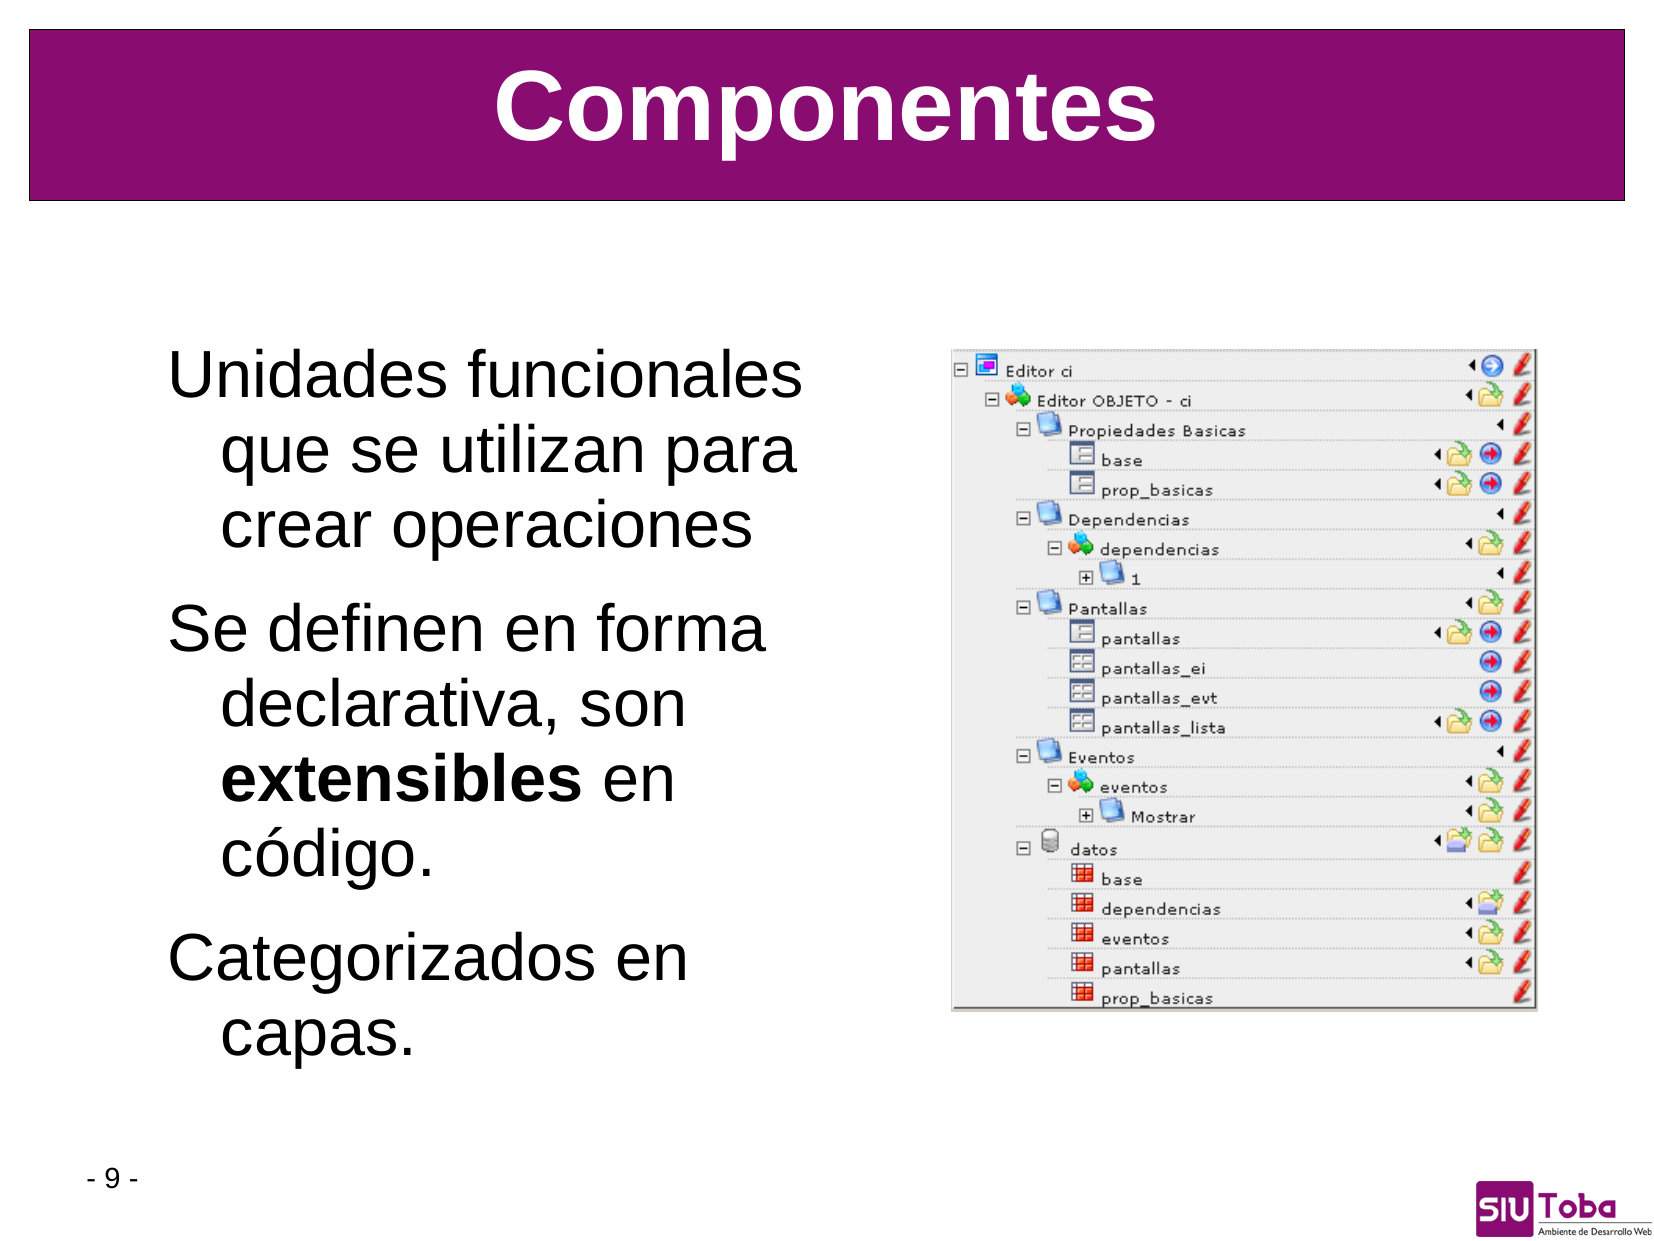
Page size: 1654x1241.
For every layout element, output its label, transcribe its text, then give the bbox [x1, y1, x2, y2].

picture [1476, 1181, 1652, 1237]
list Unidades funcionales que se utilizan para crear operaciones Se definen en forma declarativa, son extensibles en código. Categorizados en capas. [150, 337, 874, 1070]
picture [951, 349, 1538, 1012]
title Componentes [59, 47, 1595, 166]
